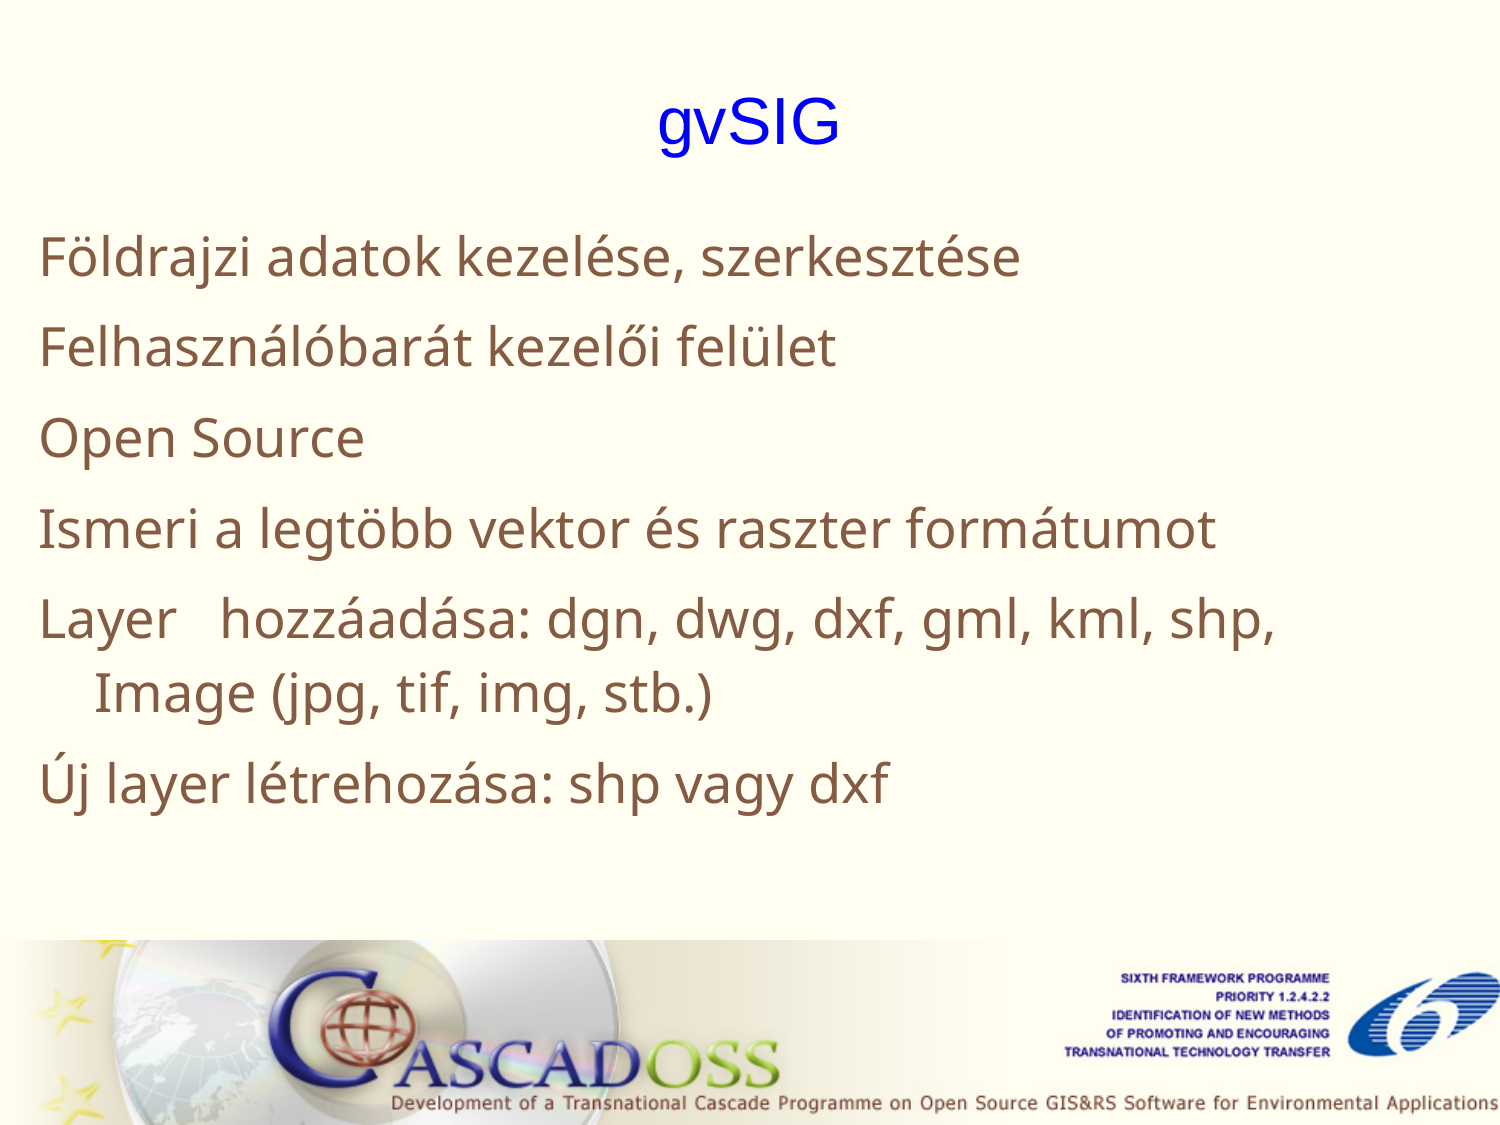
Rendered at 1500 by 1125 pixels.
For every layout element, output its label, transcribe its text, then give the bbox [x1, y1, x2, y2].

title gvSIG [75, 28, 1425, 216]
list Földrajzi adatok kezelése, szerkesztése Felhasználóbarát kezelői felület Open Source Ismeri a legtöbb vektor és raszter formátumot Layer hozzáadása: dgn, dwg, dxf, gml, kml, shp, Image (jpg, tif, img, stb.) Új layer létrehozása: shp vagy dxf [38, 218, 1388, 916]
picture [0, 940, 1500, 1125]
